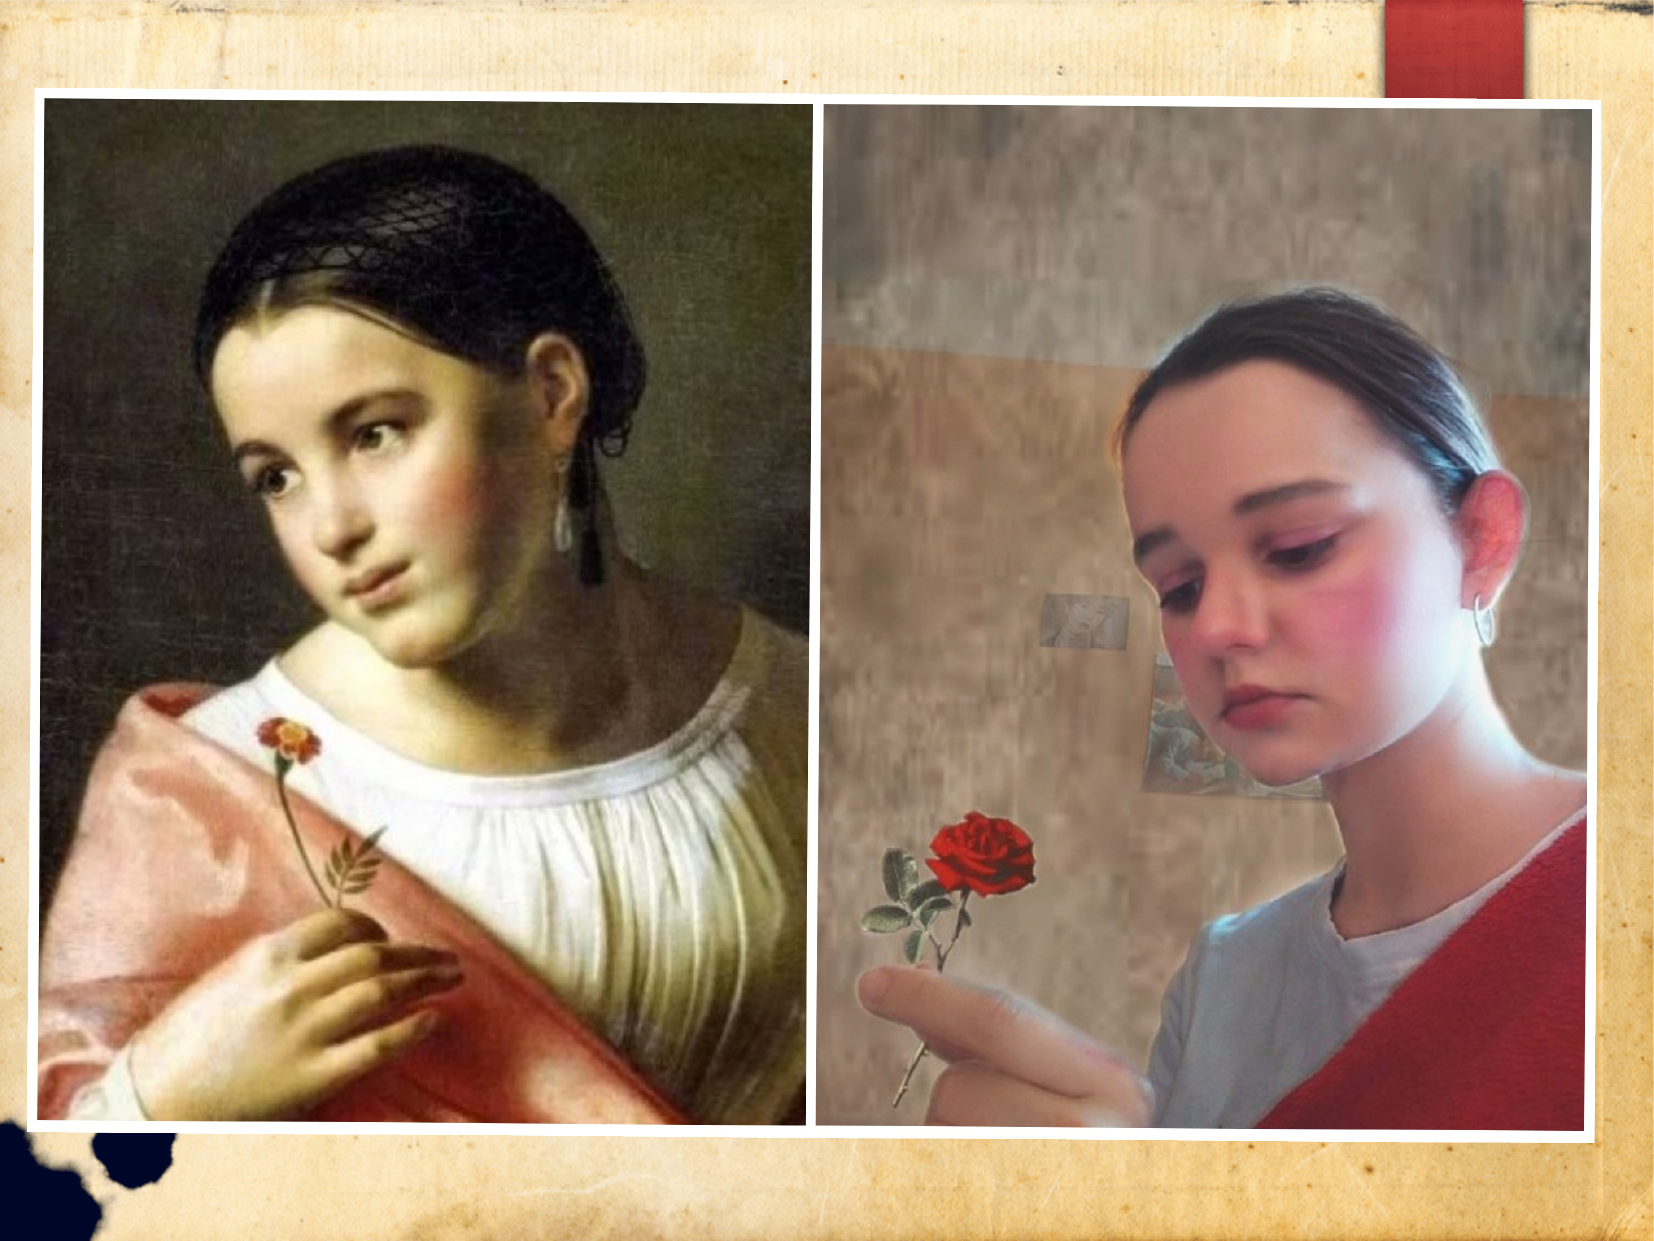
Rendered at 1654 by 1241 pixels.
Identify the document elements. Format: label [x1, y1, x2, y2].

picture [26, 87, 1601, 1143]
